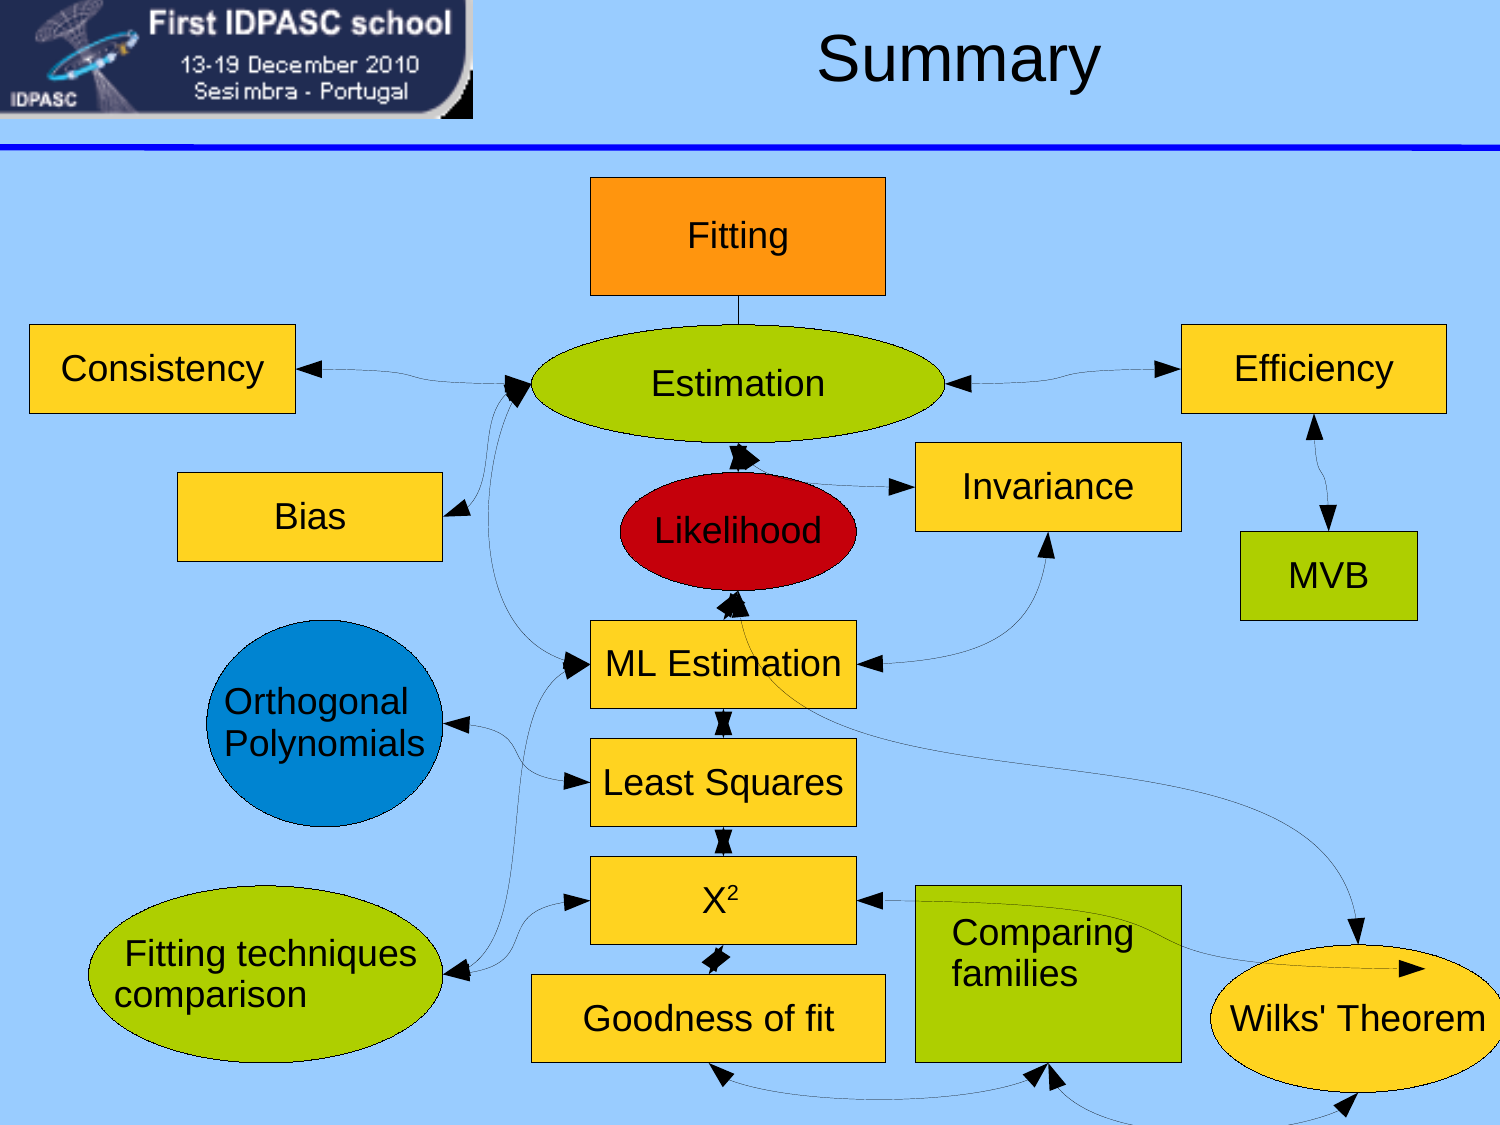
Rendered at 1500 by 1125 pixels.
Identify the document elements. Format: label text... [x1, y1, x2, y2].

text_box ML Estimation [590, 620, 806, 709]
text_box Orthogonal Polynomials [206, 620, 443, 827]
text_box Likelihood [620, 472, 857, 591]
text_box Comparing families [915, 902, 1182, 1063]
text_box Comparing families [915, 885, 1182, 945]
text_box Fitting [590, 177, 886, 296]
text_box Efficiency [1181, 324, 1447, 414]
text_box Least Squares [590, 738, 857, 827]
text_box Χ2 [590, 856, 857, 945]
text_box Estimation [531, 324, 945, 443]
text_box MVB [1240, 531, 1418, 621]
picture [0, 0, 473, 119]
text_box ML Estimation [742, 620, 857, 709]
text_box Consistency [29, 324, 296, 414]
text_box Invariance [915, 442, 1182, 532]
text_box Bias [177, 472, 443, 562]
text_box Wilks' Theorem [1210, 944, 1500, 1093]
text_box Goodness of fit [531, 974, 886, 1063]
text_box Fitting techniques comparison [88, 885, 443, 1063]
title Summary [501, 7, 1418, 111]
